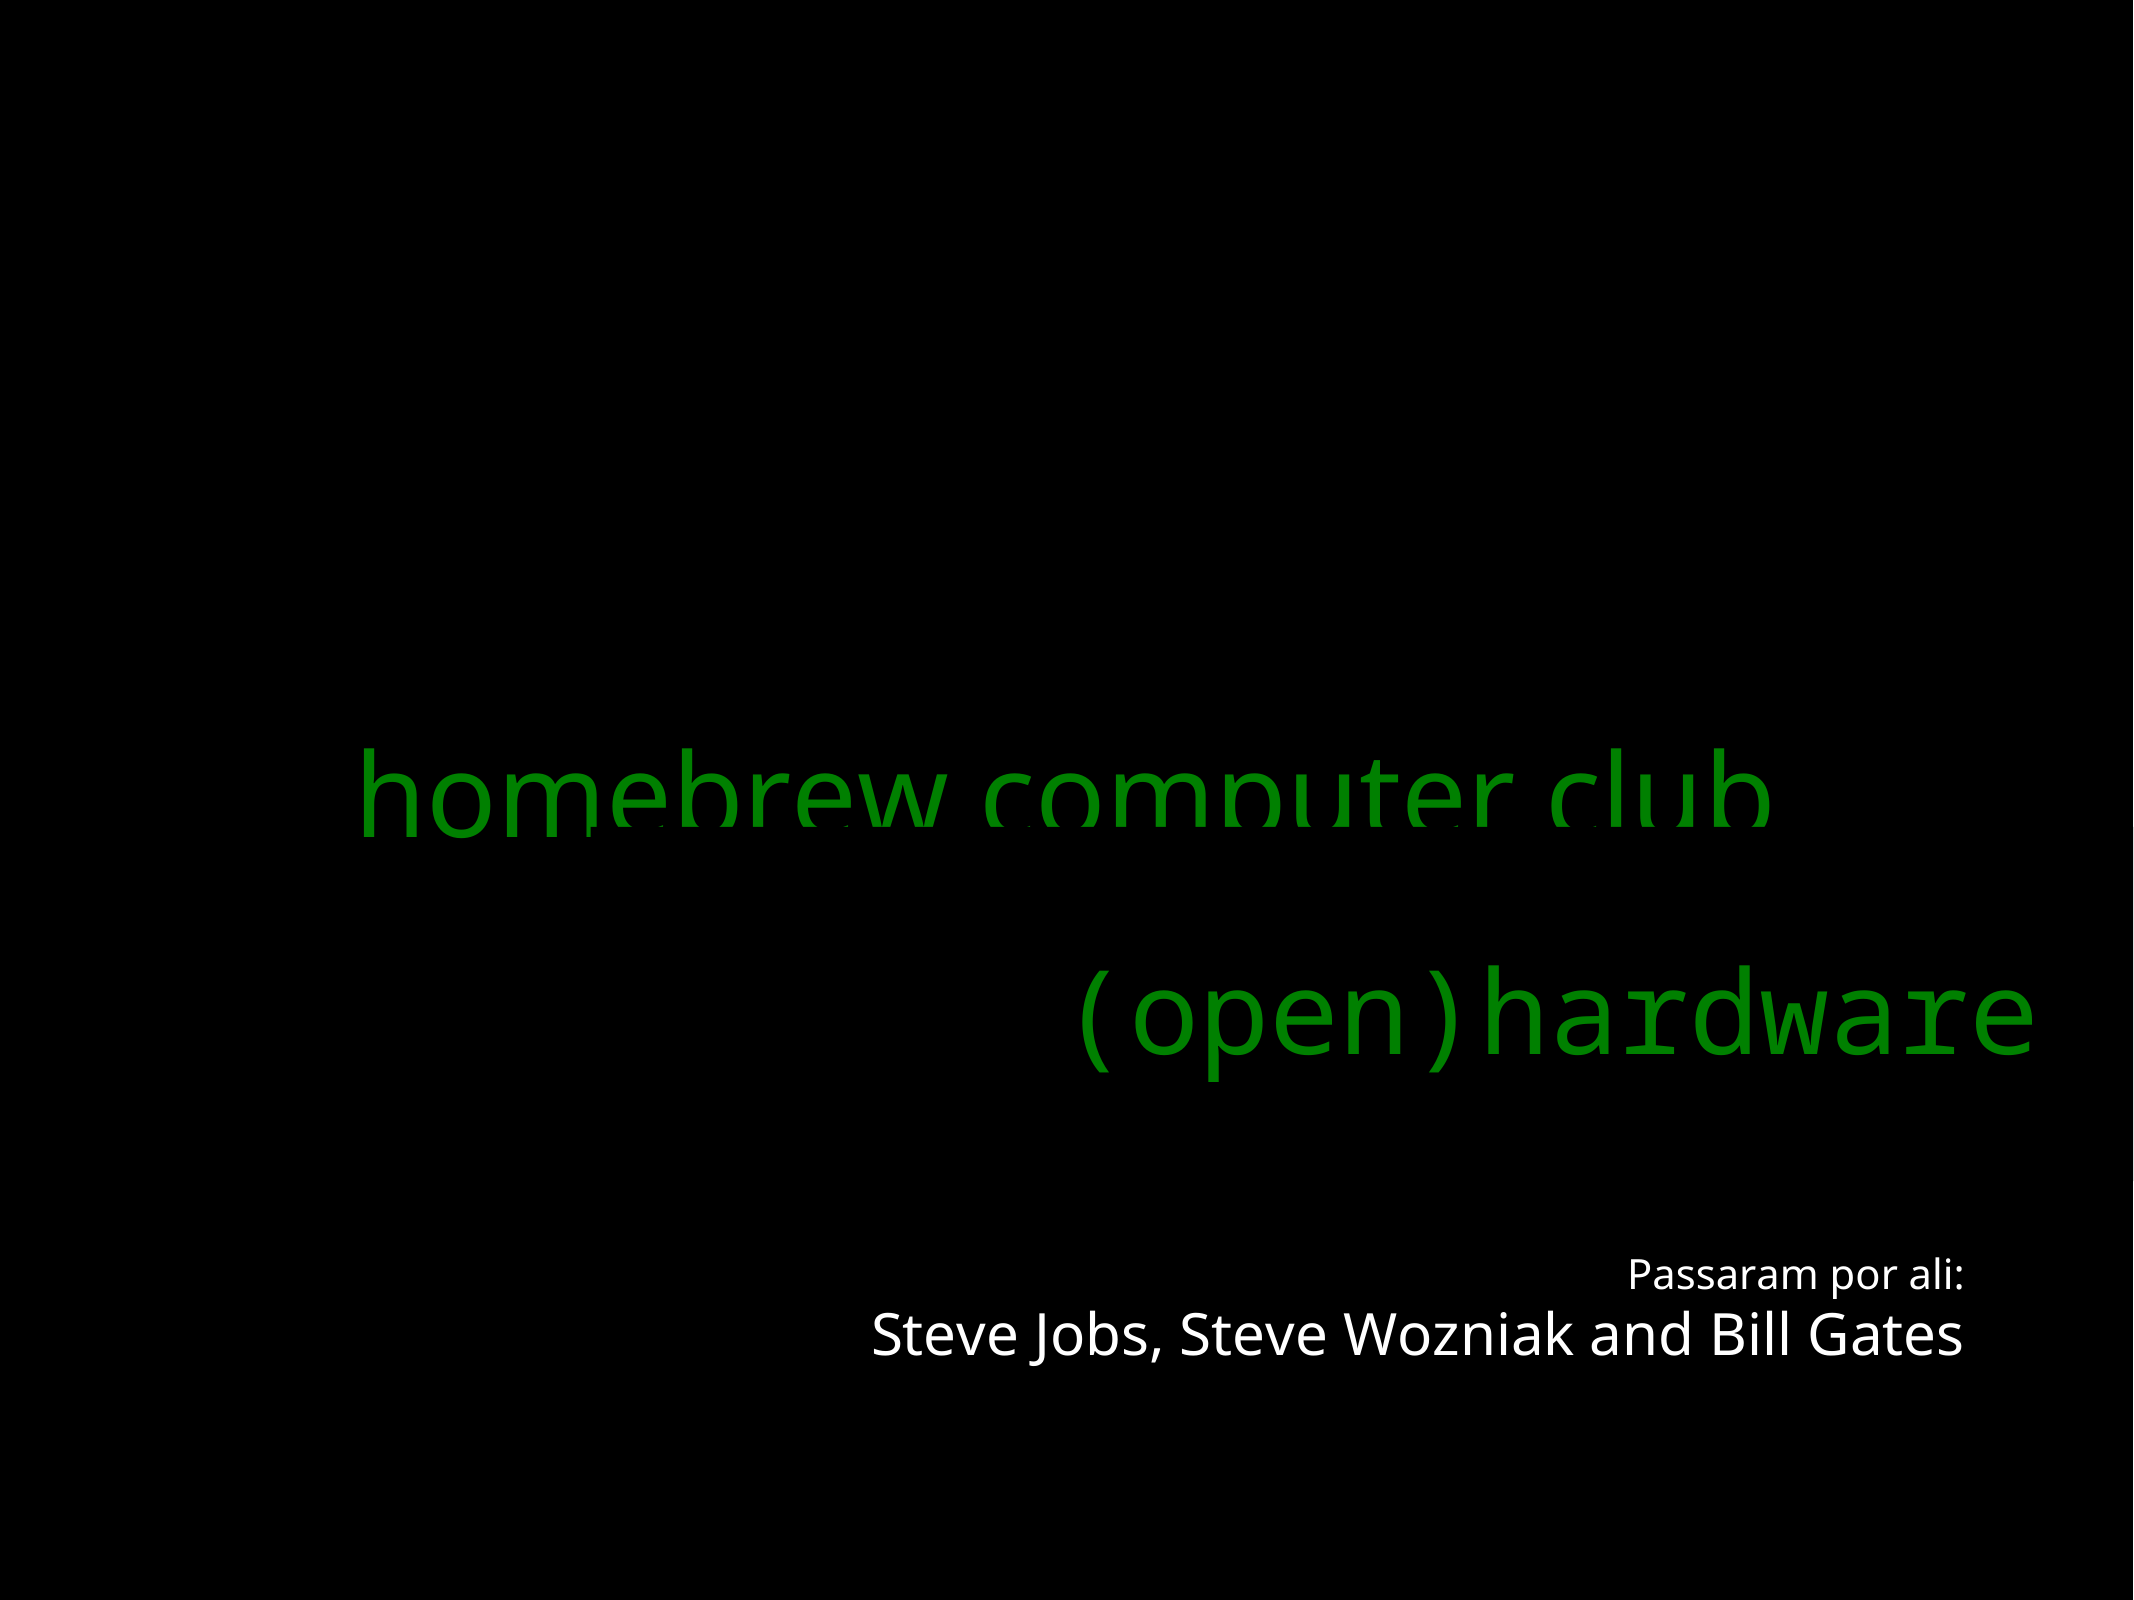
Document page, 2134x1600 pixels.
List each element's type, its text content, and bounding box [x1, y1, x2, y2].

title homebrew computer club [106, 609, 2025, 965]
title (open)hardware [590, 826, 2134, 1182]
text_box Passaram por ali: Steve Jobs, Steve Wozniak and Bill Gates [856, 1240, 2082, 1375]
